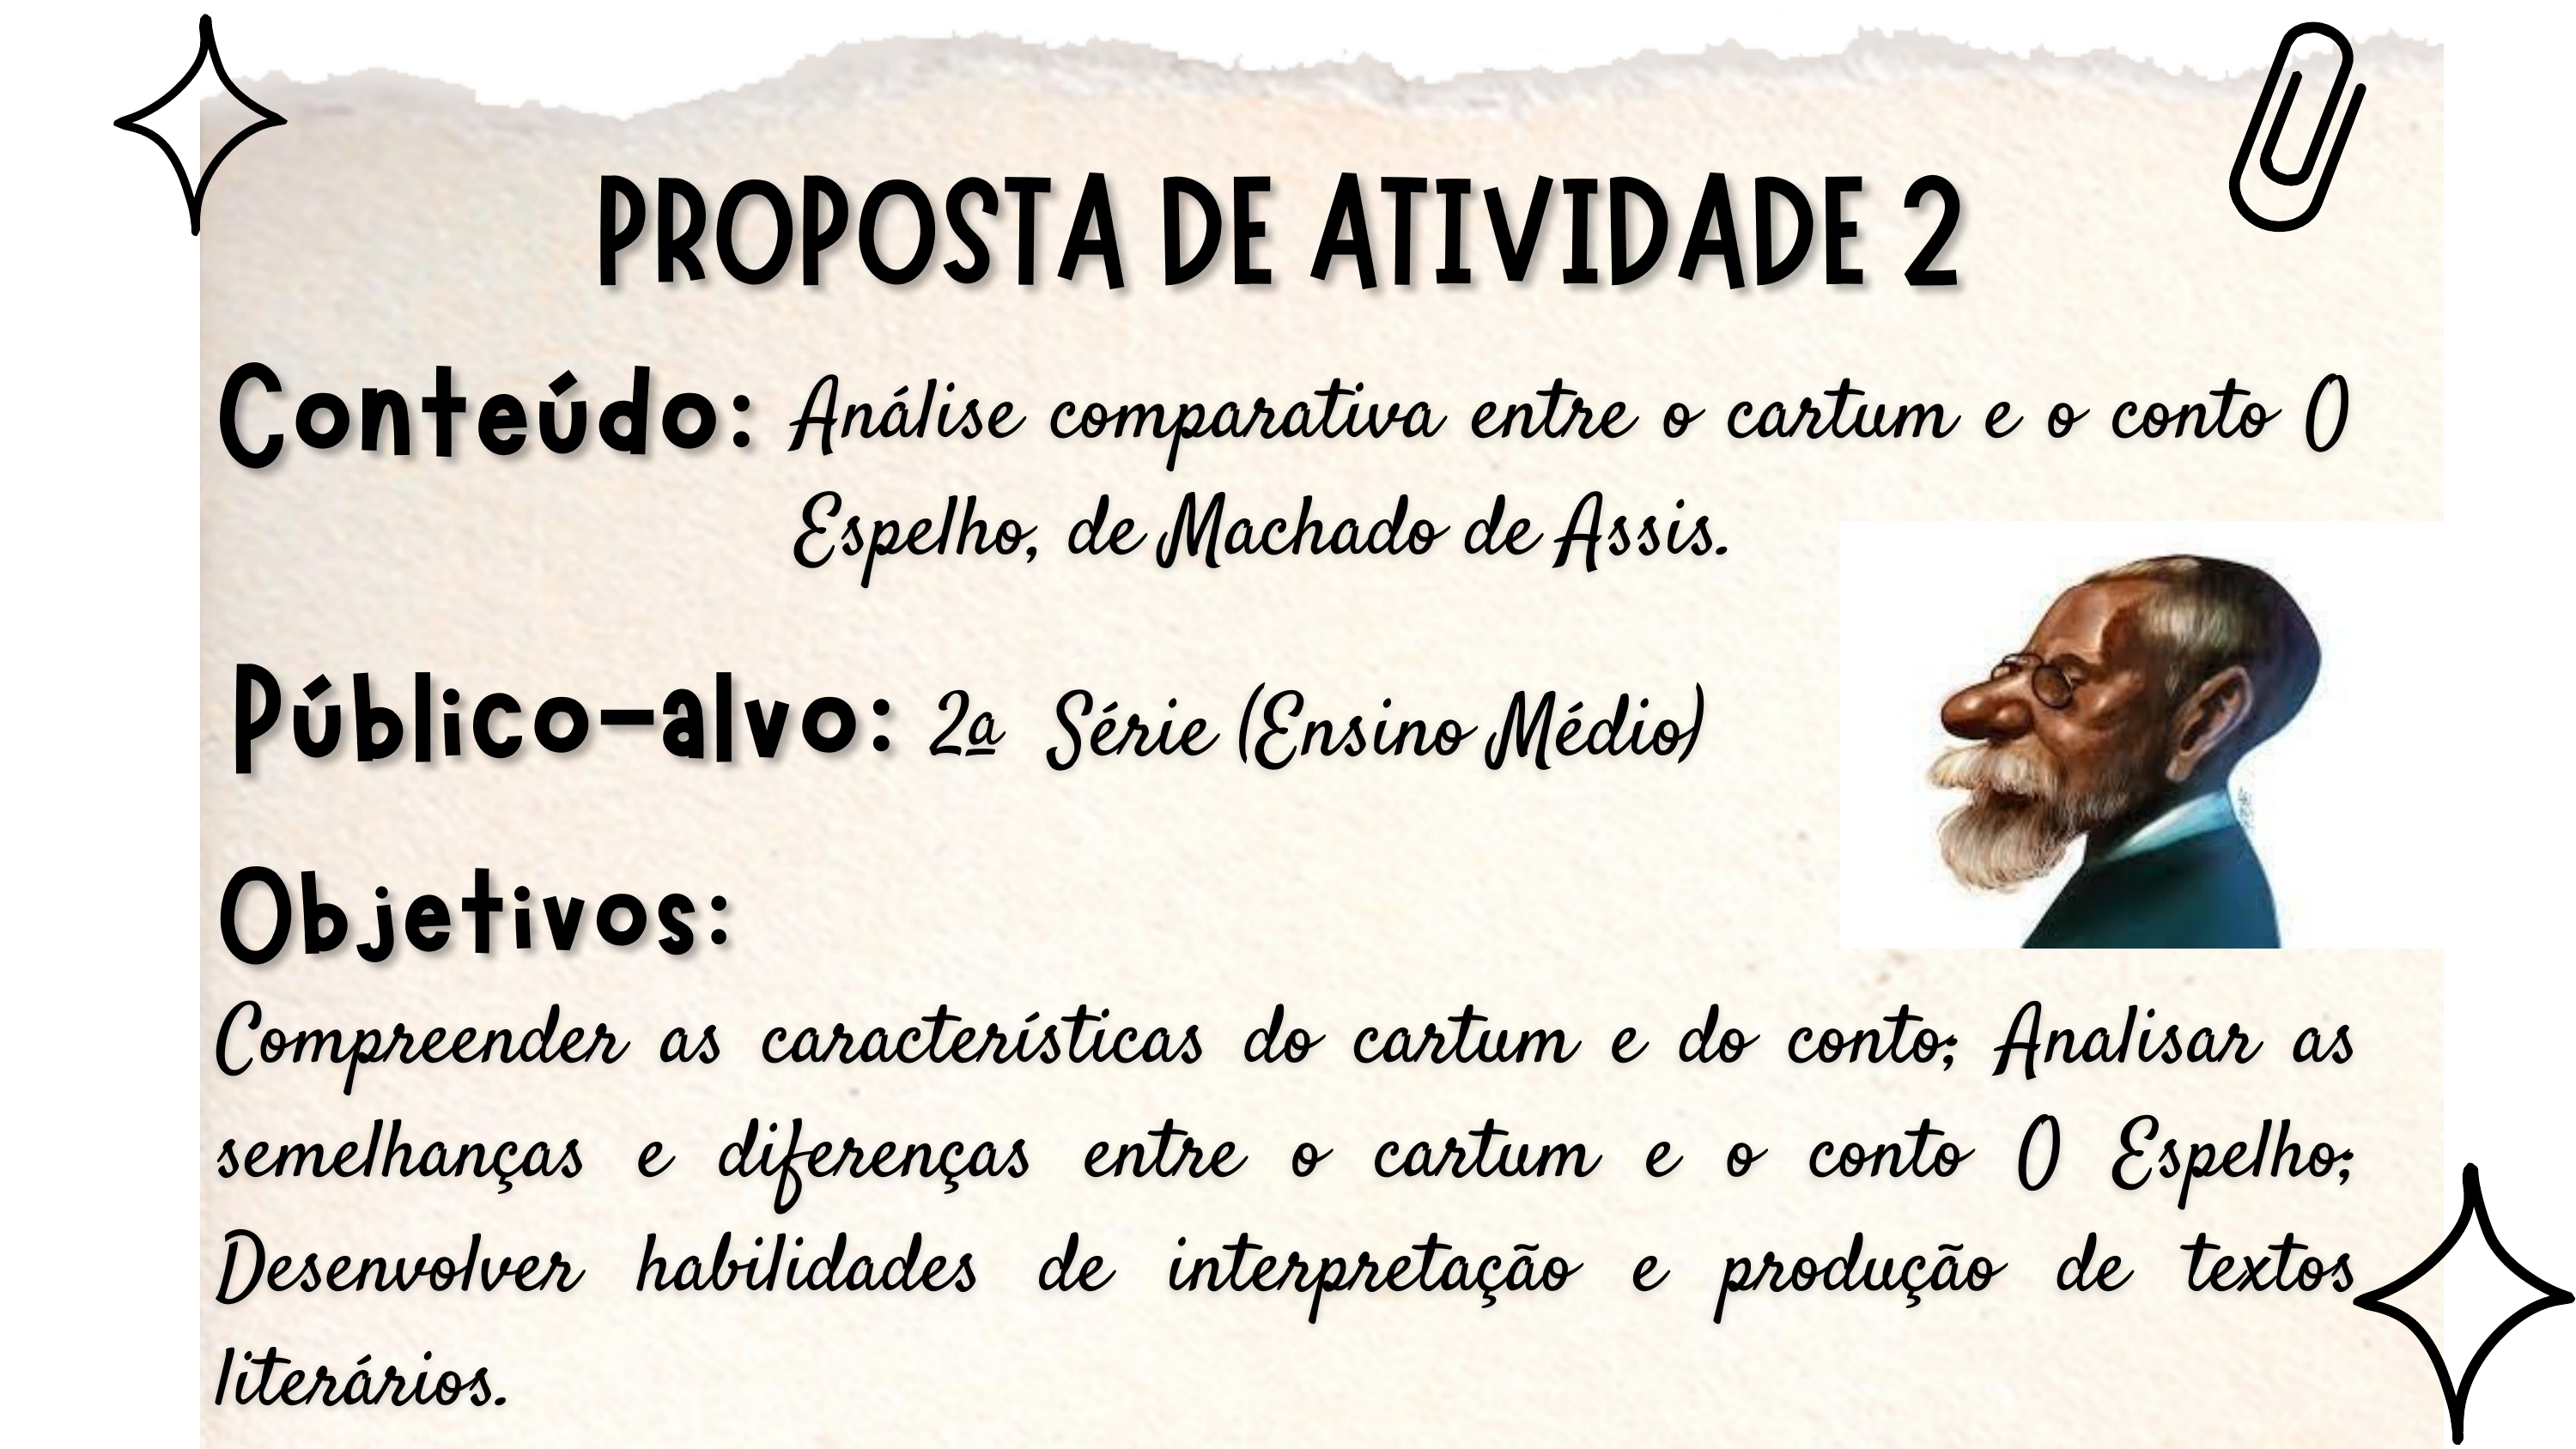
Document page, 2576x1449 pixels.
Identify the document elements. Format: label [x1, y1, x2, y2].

picture [200, 51, 265, 179]
text_box [2374, 1162, 2576, 1446]
picture [2379, 1258, 2444, 1359]
text_box [113, 14, 288, 236]
picture [179, 0, 2445, 1449]
text_box [2228, 21, 2366, 233]
